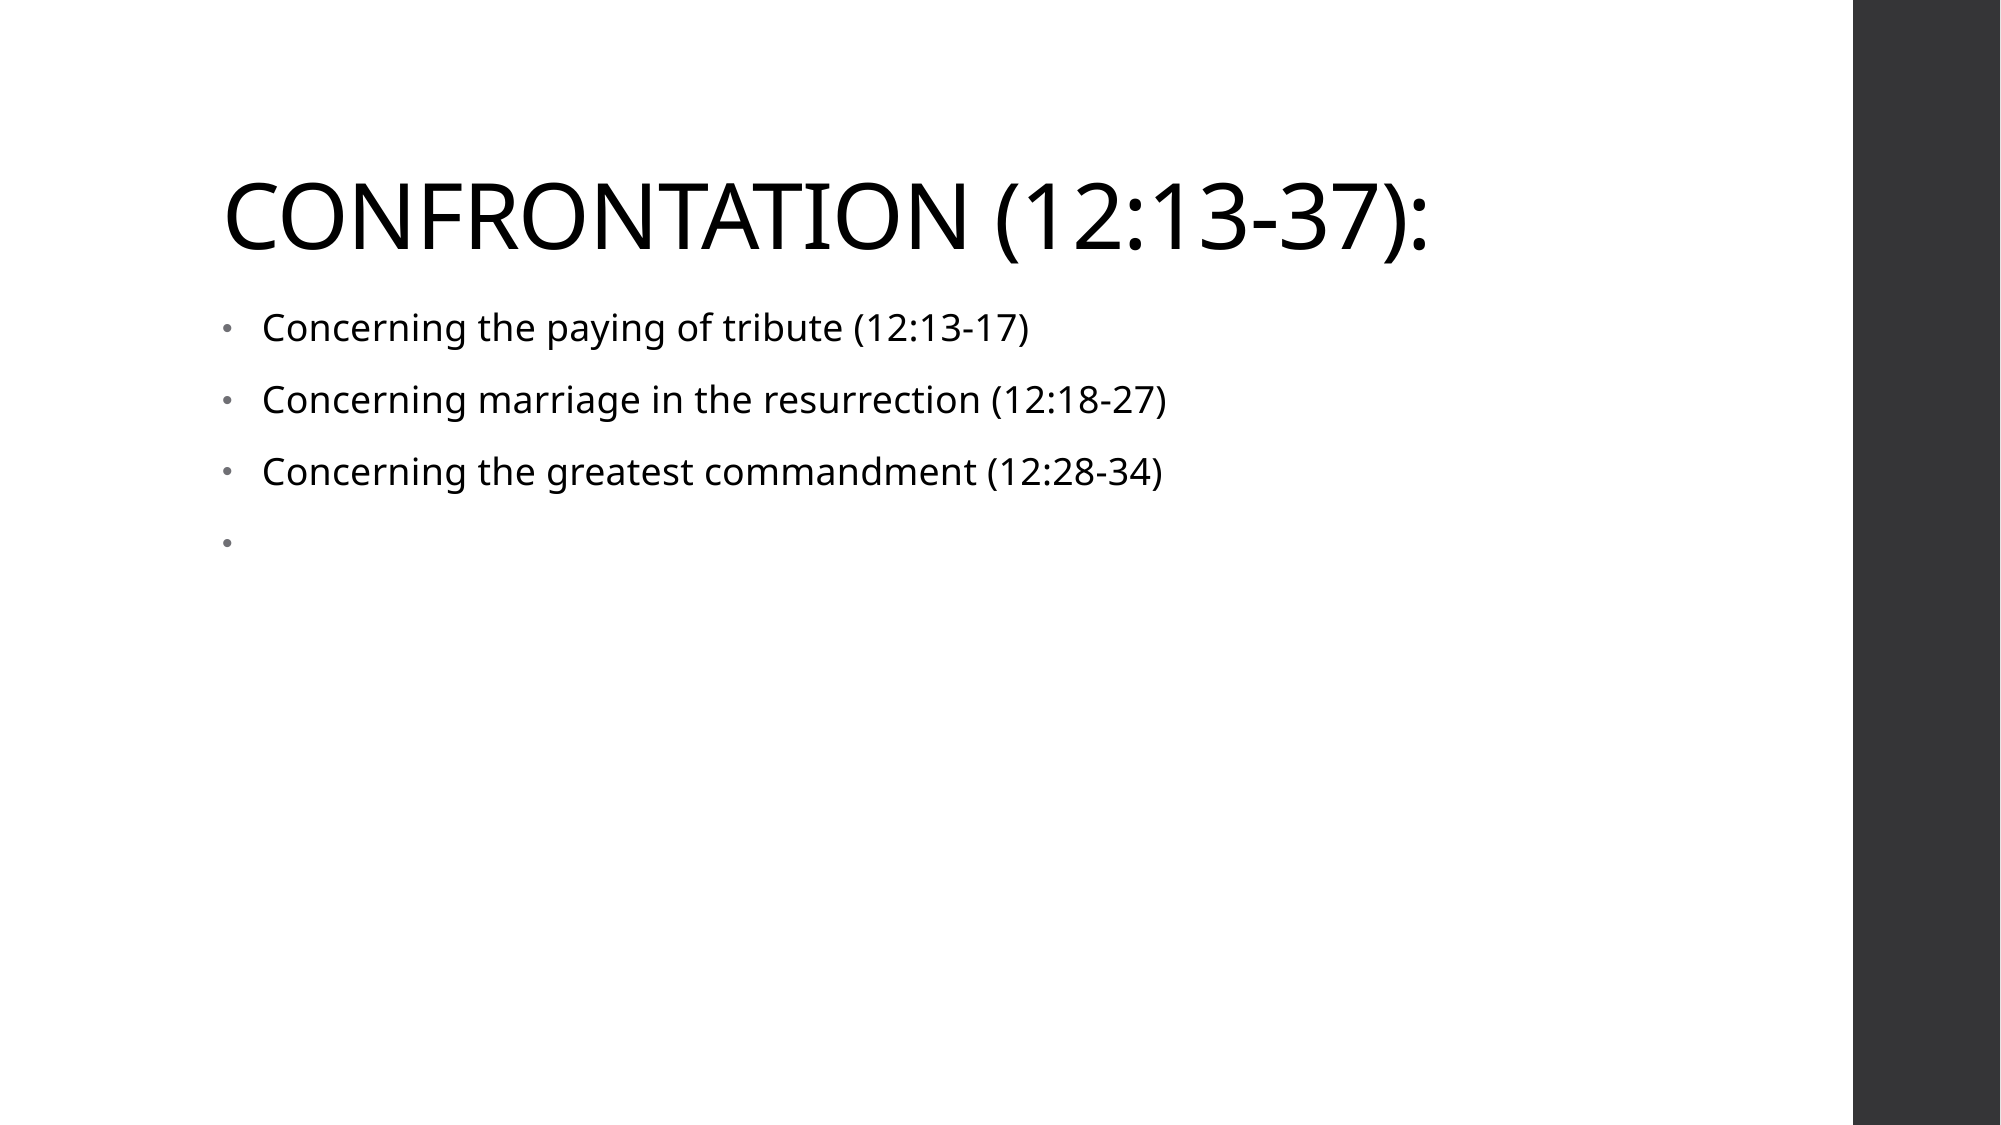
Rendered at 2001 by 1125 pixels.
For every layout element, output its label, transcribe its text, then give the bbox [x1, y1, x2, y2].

title CONFRONTATION (12:13-37): [206, 60, 1797, 278]
list Concerning the paying of tribute (12:13-17) Concerning marriage in the resurrection (12:18-27) Concerning the greatest commandment (12:28-34) [206, 299, 1617, 1014]
